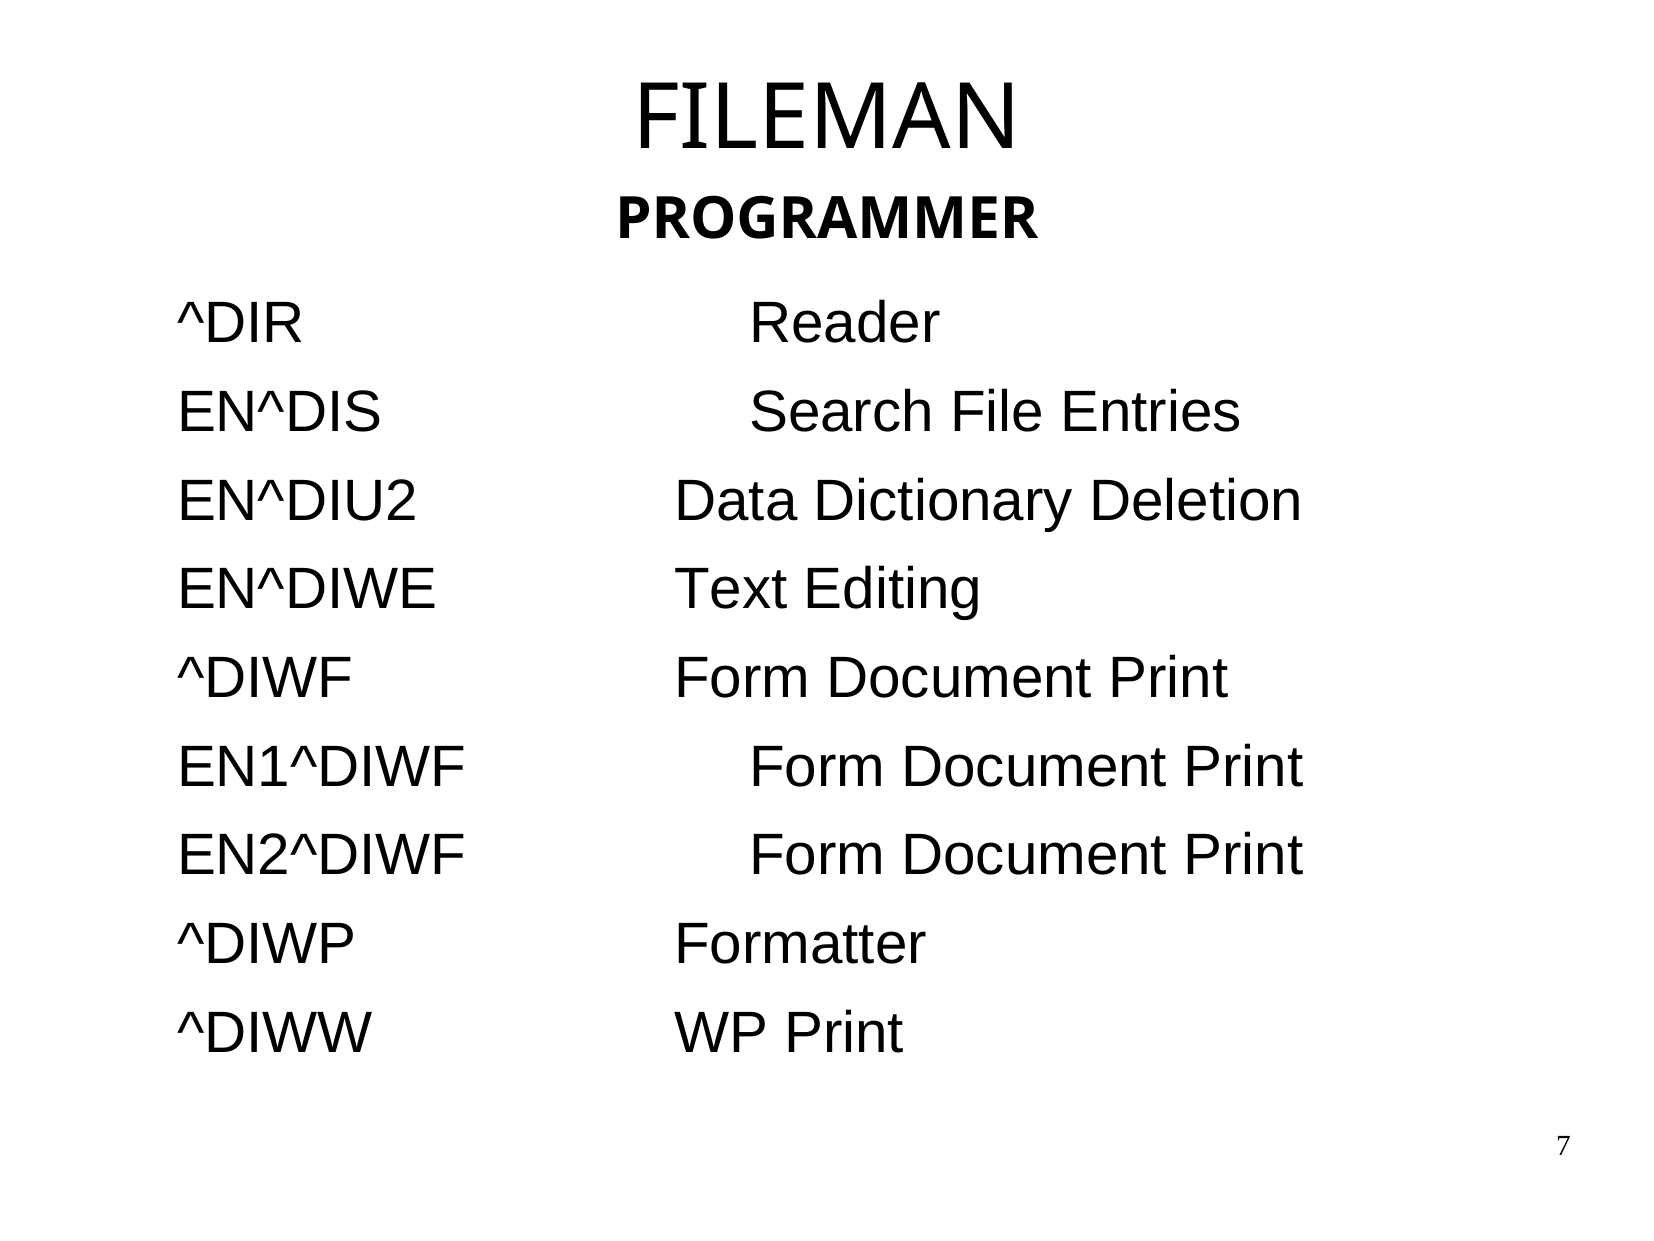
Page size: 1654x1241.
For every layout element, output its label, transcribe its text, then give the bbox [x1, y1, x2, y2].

list ^DIR Reader EN^DIS Search File Entries EN^DIU2 Data Dictionary Deletion EN^DIWE Text Editing ^DIWF Form Document Print EN1^DIWF Form Document Print EN2^DIWF Form Document Print ^DIWP Formatter ^DIWW WP Print [82, 290, 1571, 1094]
title FILEMAN PROGRAMMER [82, 47, 1571, 259]
